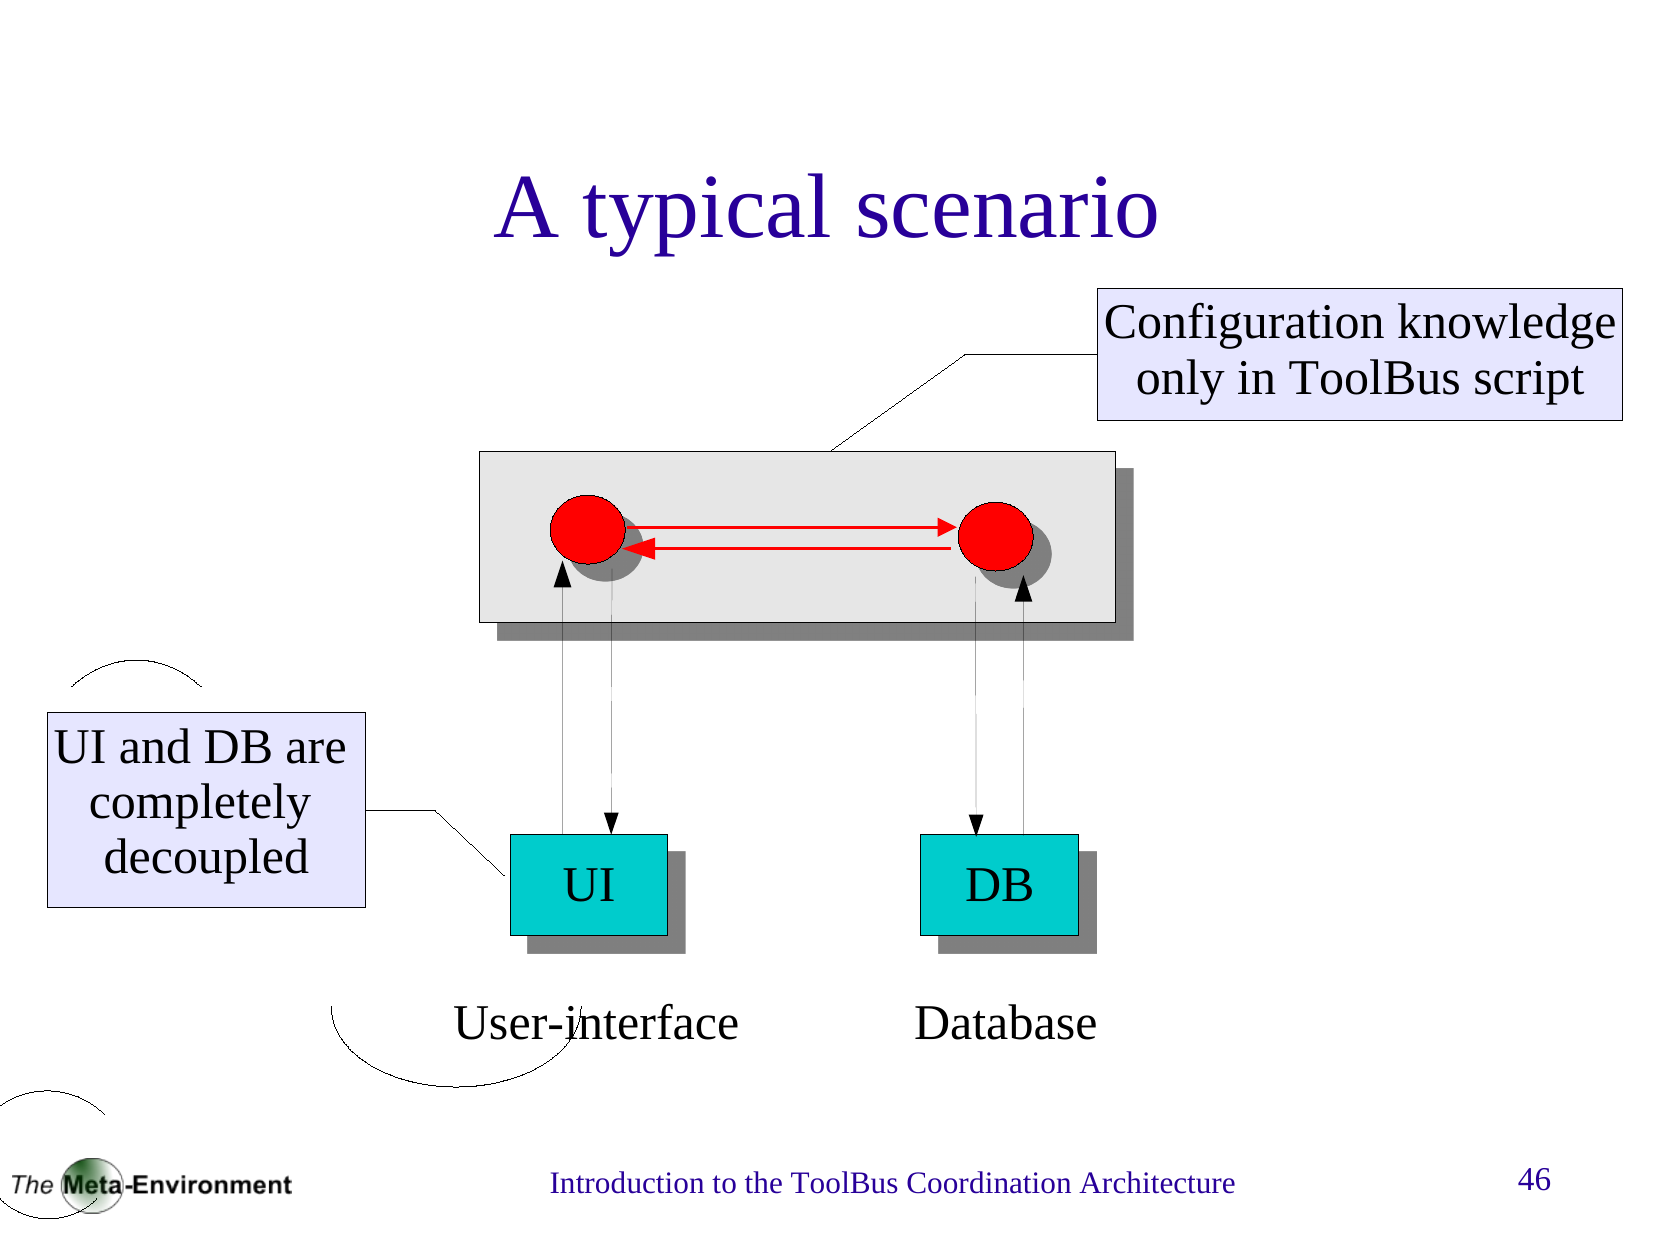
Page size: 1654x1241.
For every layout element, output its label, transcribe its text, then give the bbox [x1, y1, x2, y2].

text_box Database [914, 994, 1098, 1056]
text_box [479, 451, 1116, 623]
text_box UI and DB are completely decoupled [47, 712, 366, 908]
text_box Configuration knowledge only in ToolBus script [1097, 288, 1623, 421]
title A typical scenario [121, 102, 1534, 311]
text_box DB [920, 834, 1079, 936]
picture [12, 1158, 292, 1214]
text_box User-interface [453, 995, 740, 1056]
text_box UI [510, 834, 668, 936]
